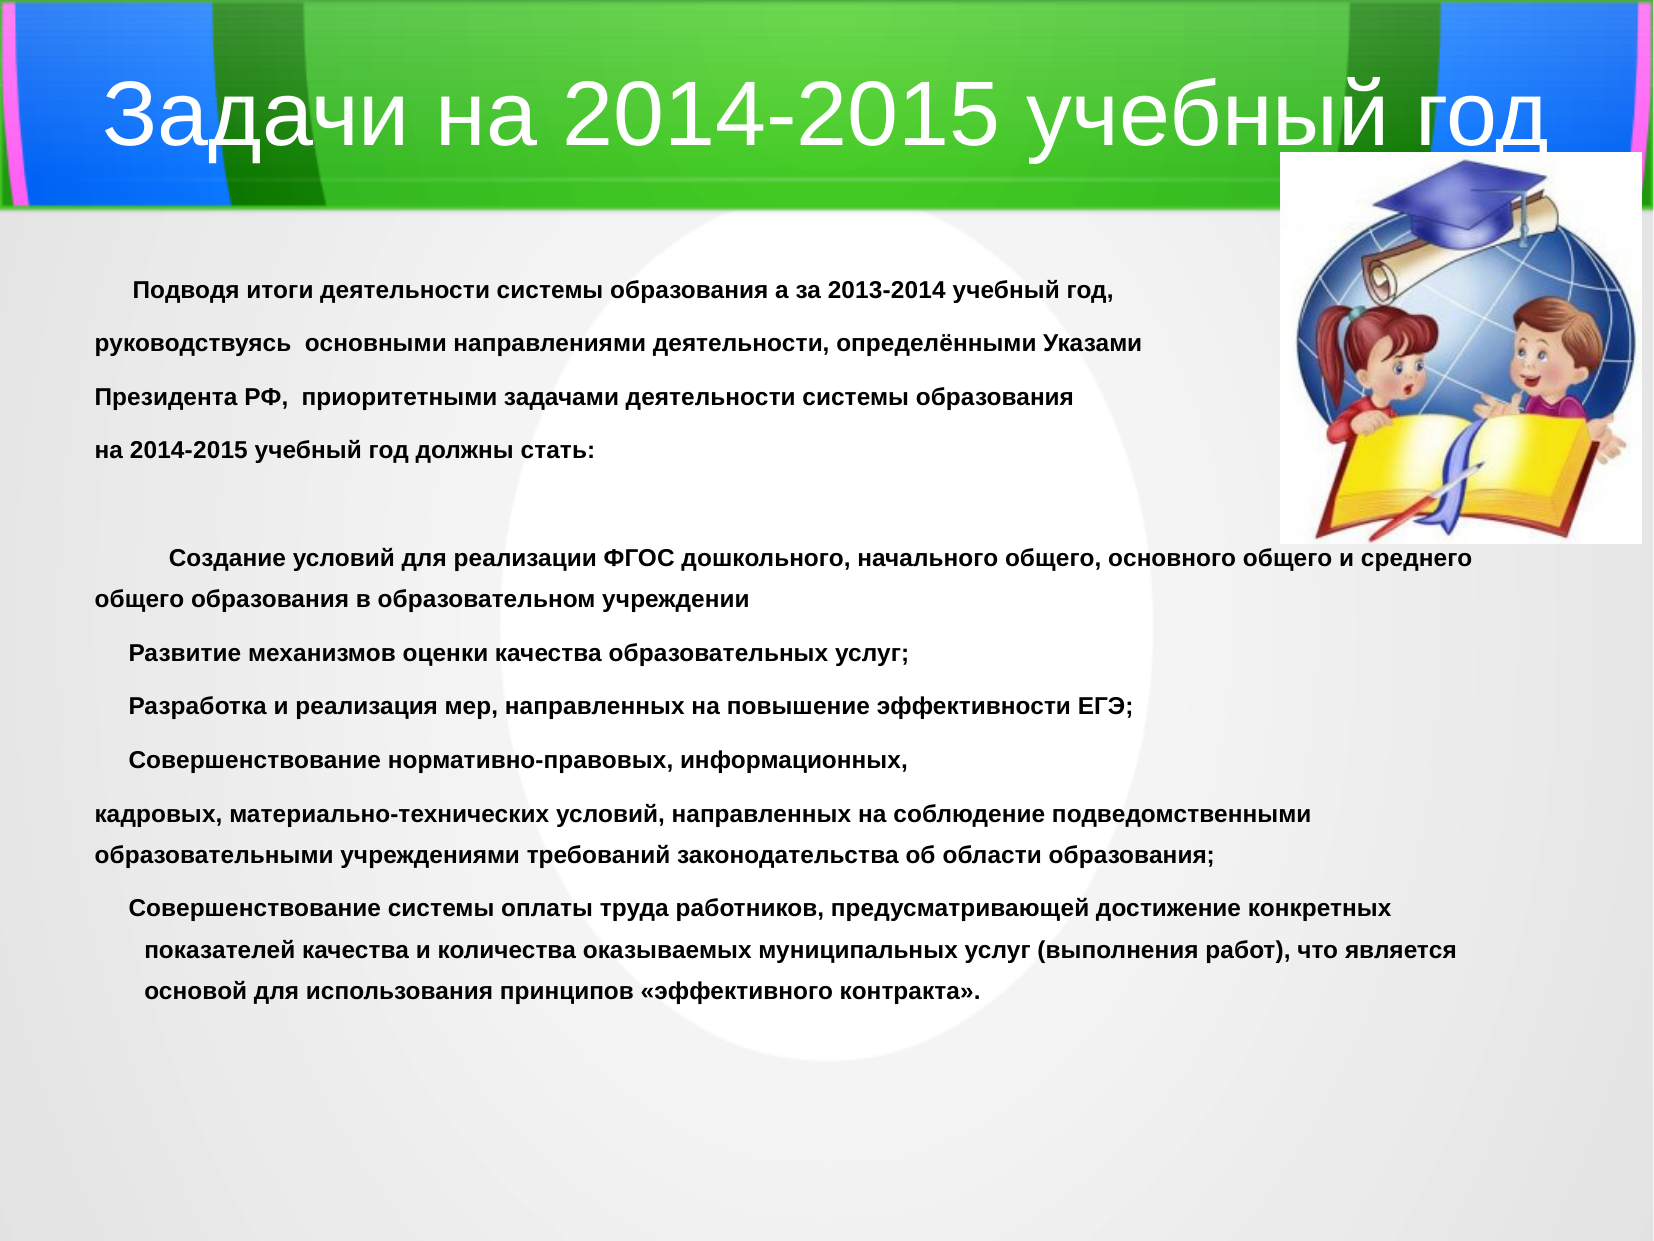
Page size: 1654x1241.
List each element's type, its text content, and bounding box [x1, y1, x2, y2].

title Задачи на 2014-2015 учебный год [82, 49, 1571, 179]
list Подводя итоги деятельности системы образования а за 2013-2014 учебный год, руководствуясь основными направлениями деятельности, определёнными Указами Президента РФ, приоритетными задачами деятельности системы образования на 2014-2015 учебный год должны стать: Создание условий для реализации ФГОС дошкольного, начального общего, основного общего и среднего общего образования в образовательном учреждении Развитие механизмов оценки качества образовательных услуг; Разработка и реализация мер, направленных на повышение эффективности ЕГЭ; Совершенствование нормативно-правовых, информационных, кадровых, материально-технических условий, направленных на соблюдение подведомственными образовательными учреждениями требований законодательства об области образования; Совершенствование системы оплаты труда работников, предусматривающей достижение конкретных показателей качества и количества оказываемых муниципальных услуг (выполнения работ), что является основой для использования принципов «эффективного контракта». [94, 236, 1550, 1010]
picture [0, 0, 1654, 1241]
